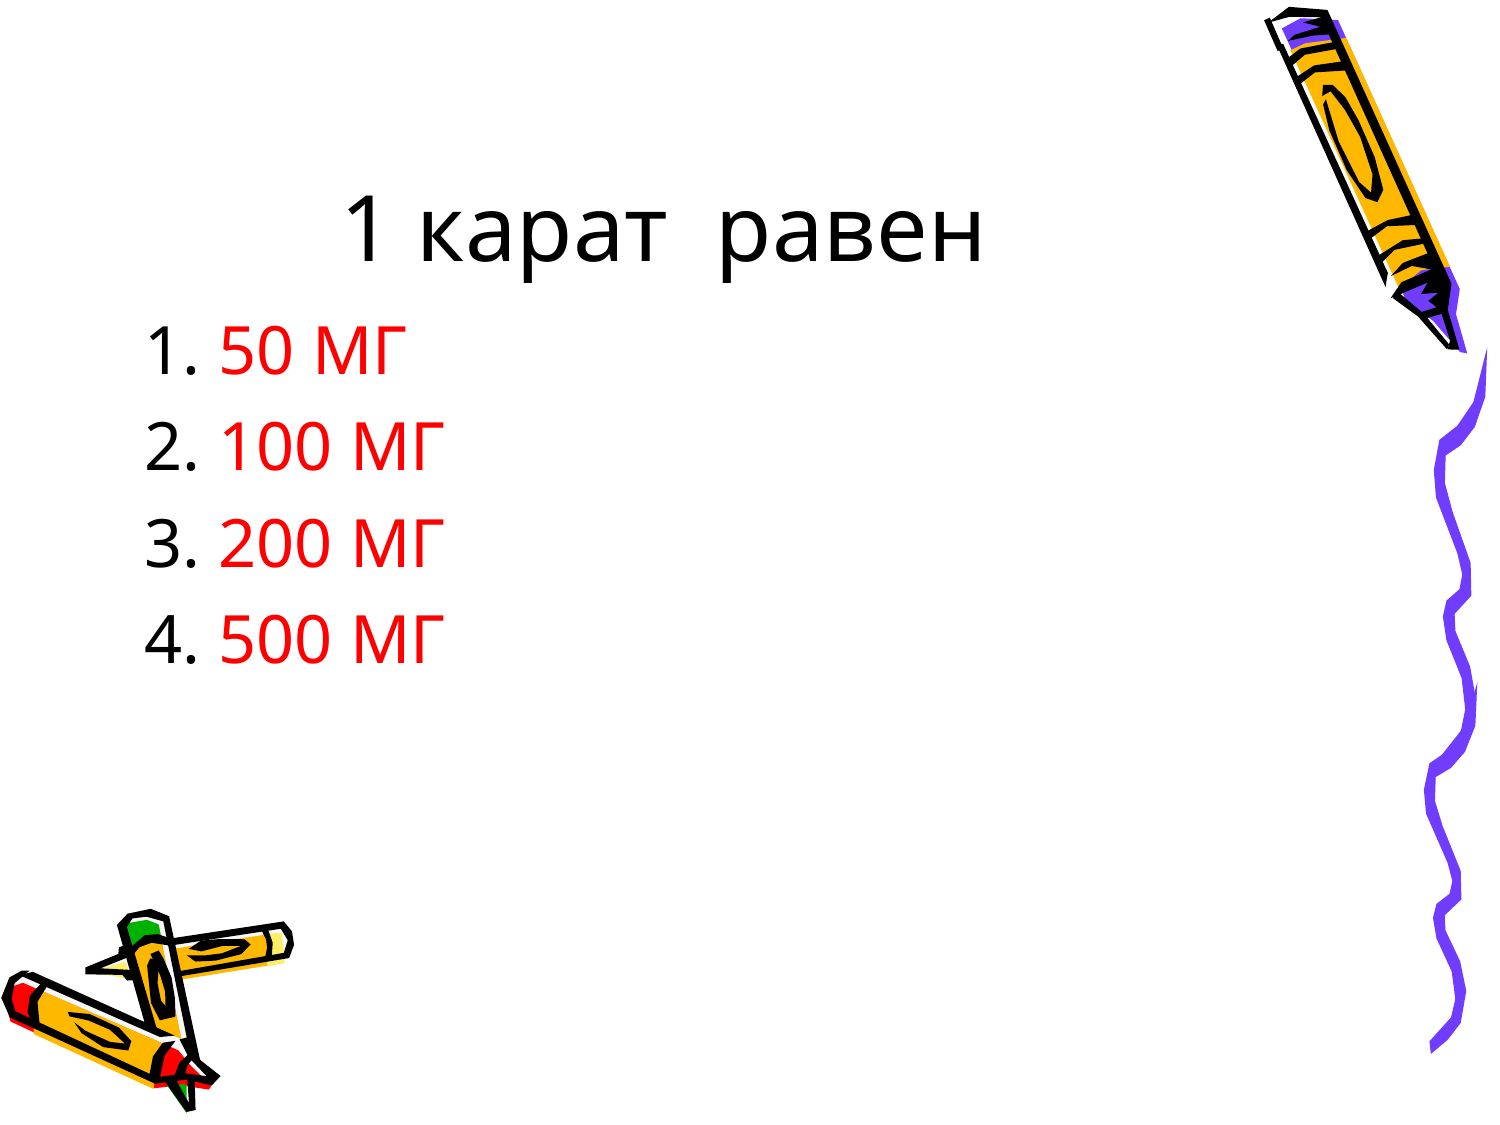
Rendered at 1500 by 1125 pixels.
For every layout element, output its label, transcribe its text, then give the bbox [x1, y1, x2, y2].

list 1. 50 МГ 2. 100 МГ 3. 200 МГ 4. 500 МГ [112, 299, 1375, 901]
title 1 карат равен [112, 24, 1240, 288]
